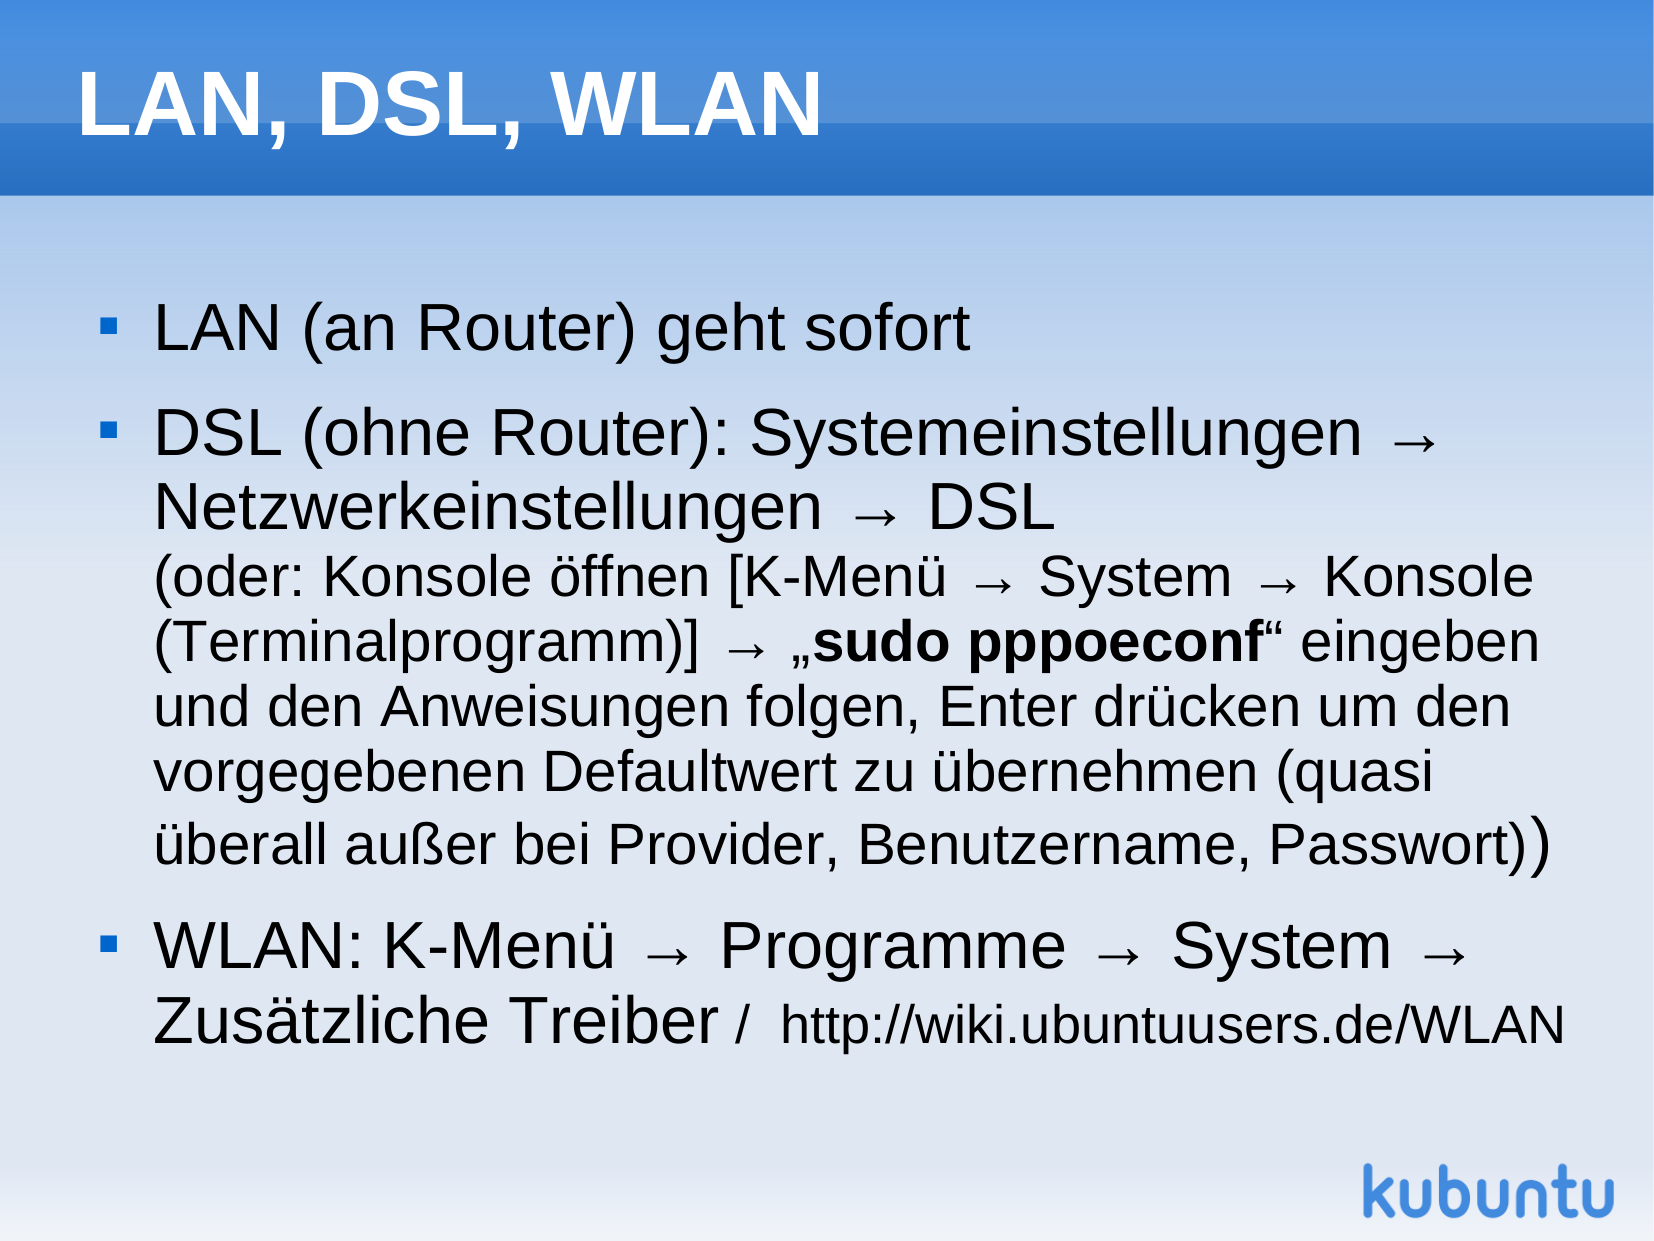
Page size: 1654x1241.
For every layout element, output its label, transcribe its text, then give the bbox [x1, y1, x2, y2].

picture [0, 0, 1654, 1241]
title LAN, DSL, WLAN [76, 0, 1565, 208]
list LAN (an Router) geht sofort DSL (ohne Router): Systemeinstellungen → Netzwerkeinstellungen → DSL (oder: Konsole öffnen [K-Menü → System → Konsole (Terminalprogramm)] → „sudo pppoeconf“ eingeben und den Anweisungen folgen, Enter drücken um den vorgegebenen Defaultwert zu übernehmen (quasi überall außer bei Provider, Benutzername, Passwort)) WLAN: K-Menü → Programme → System → Zusätzliche Treiber / http://wiki.ubuntuusers.de/WLAN [82, 290, 1571, 1094]
